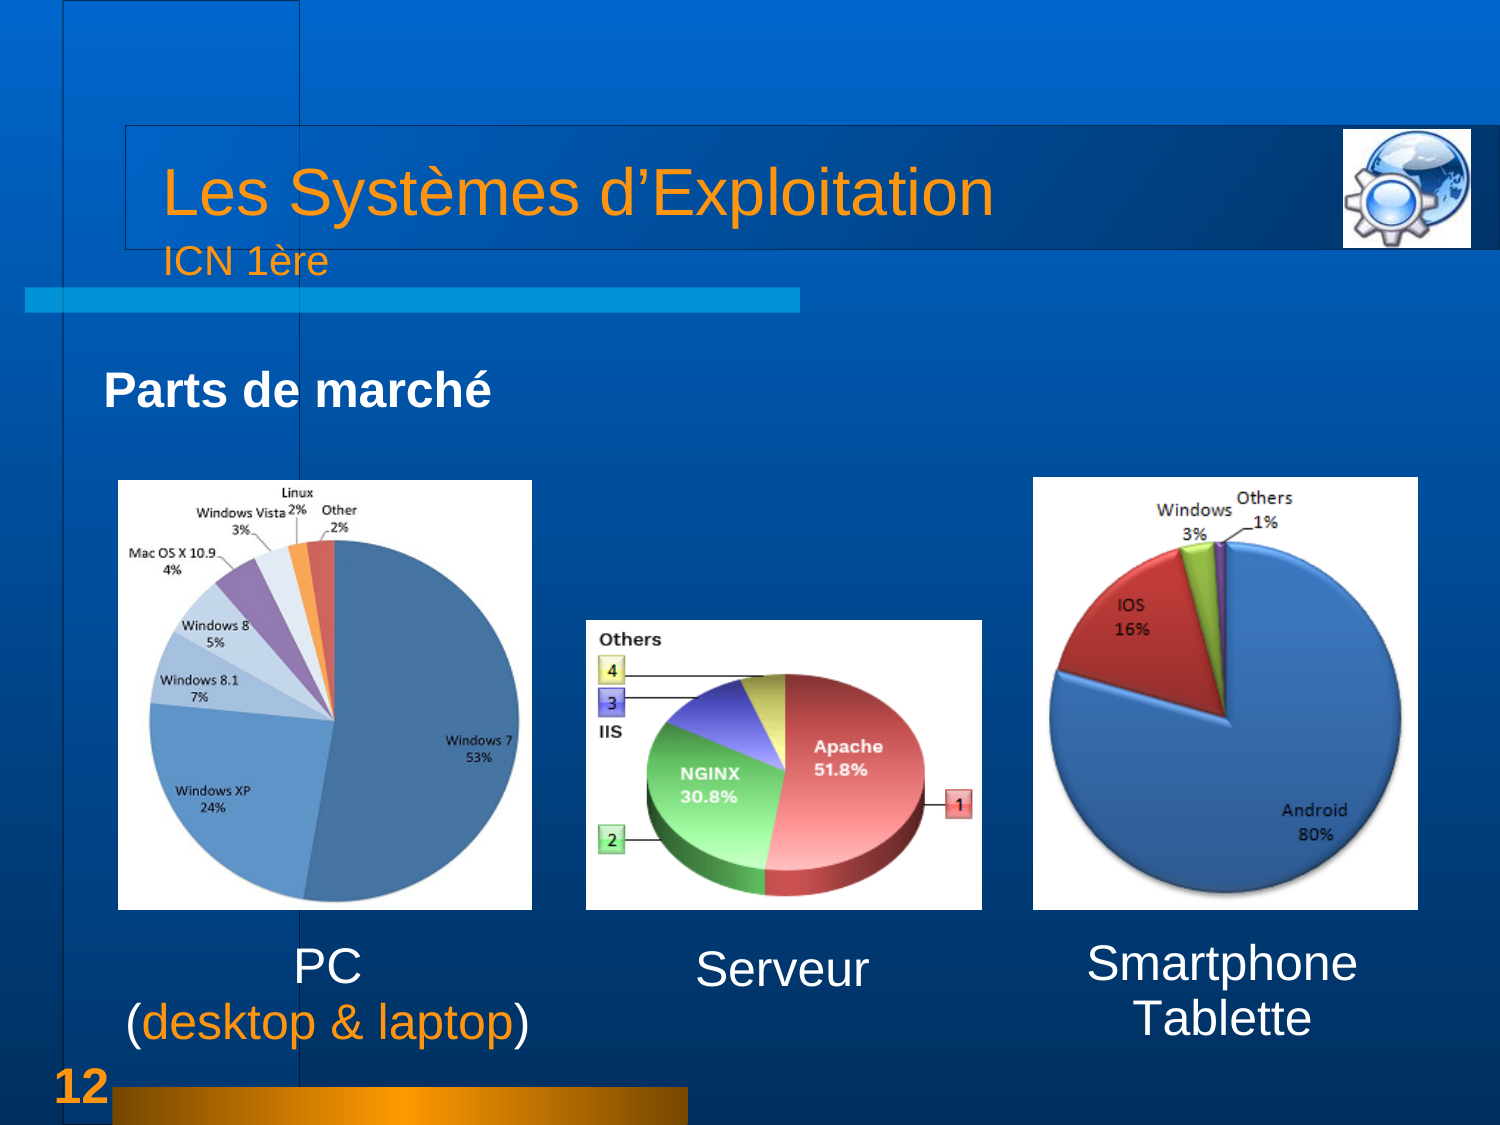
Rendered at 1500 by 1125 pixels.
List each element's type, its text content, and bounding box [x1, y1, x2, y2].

picture [1343, 129, 1471, 248]
picture [118, 480, 532, 910]
text_box Smartphone Tablette [1033, 927, 1412, 1054]
picture [586, 620, 982, 910]
text_box Parts de marché [88, 354, 1418, 484]
text_box Serveur [590, 933, 975, 1004]
picture [1033, 477, 1418, 910]
text_box PC (desktop & laptop) [94, 930, 562, 1063]
